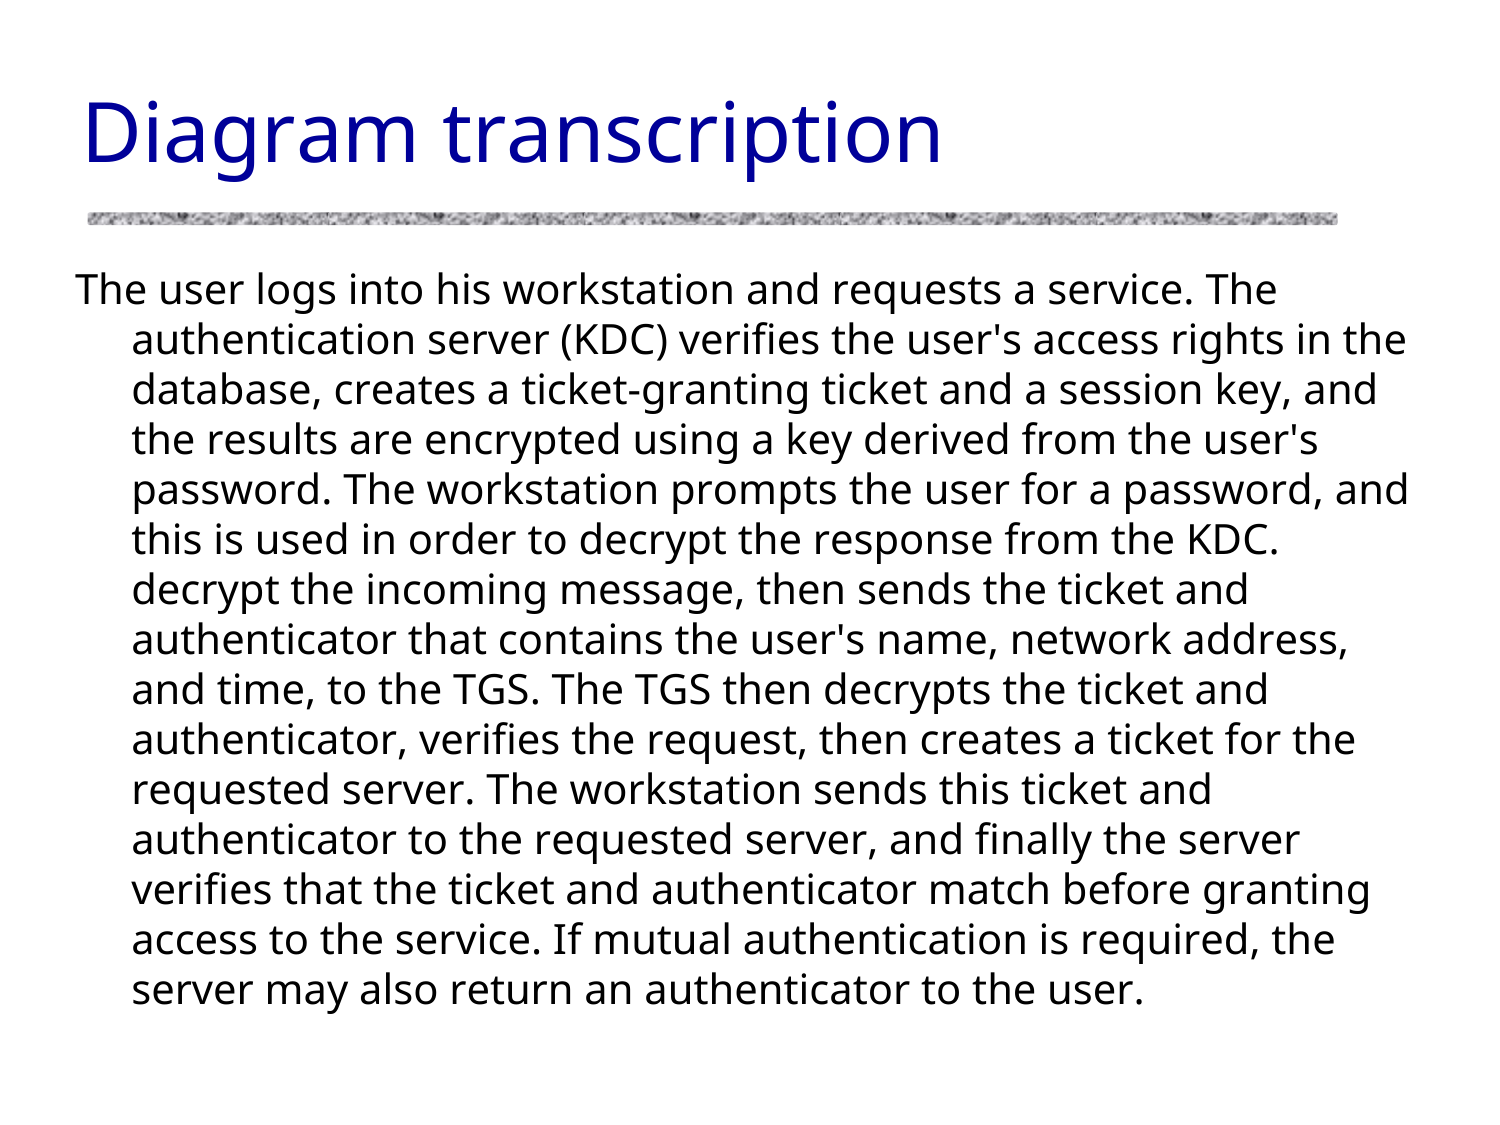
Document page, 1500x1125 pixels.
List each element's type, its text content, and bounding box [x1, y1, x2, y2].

picture [87, 212, 1338, 226]
title Diagram transcription [66, 37, 1342, 188]
subtitle The user logs into his workstation and requests a service. The authentication server (KDC) verifies the user's access rights in the database, creates a ticket-granting ticket and a session key, and the results are encrypted using a key derived from the user's password. The workstation prompts the user for a password, and this is used in order to decrypt the response from the KDC. decrypt the incoming message, then sends the ticket and authenticator that contains the user's name, network address, and time, to the TGS. The TGS then decrypts the ticket and authenticator, verifies the request, then creates a ticket for the requested server. The workstation sends this ticket and authenticator to the requested server, and finally the server verifies that the ticket and authenticator match before granting access to the service. If mutual authentication is required, the server may also return an authenticator to the user. [75, 262, 1417, 994]
